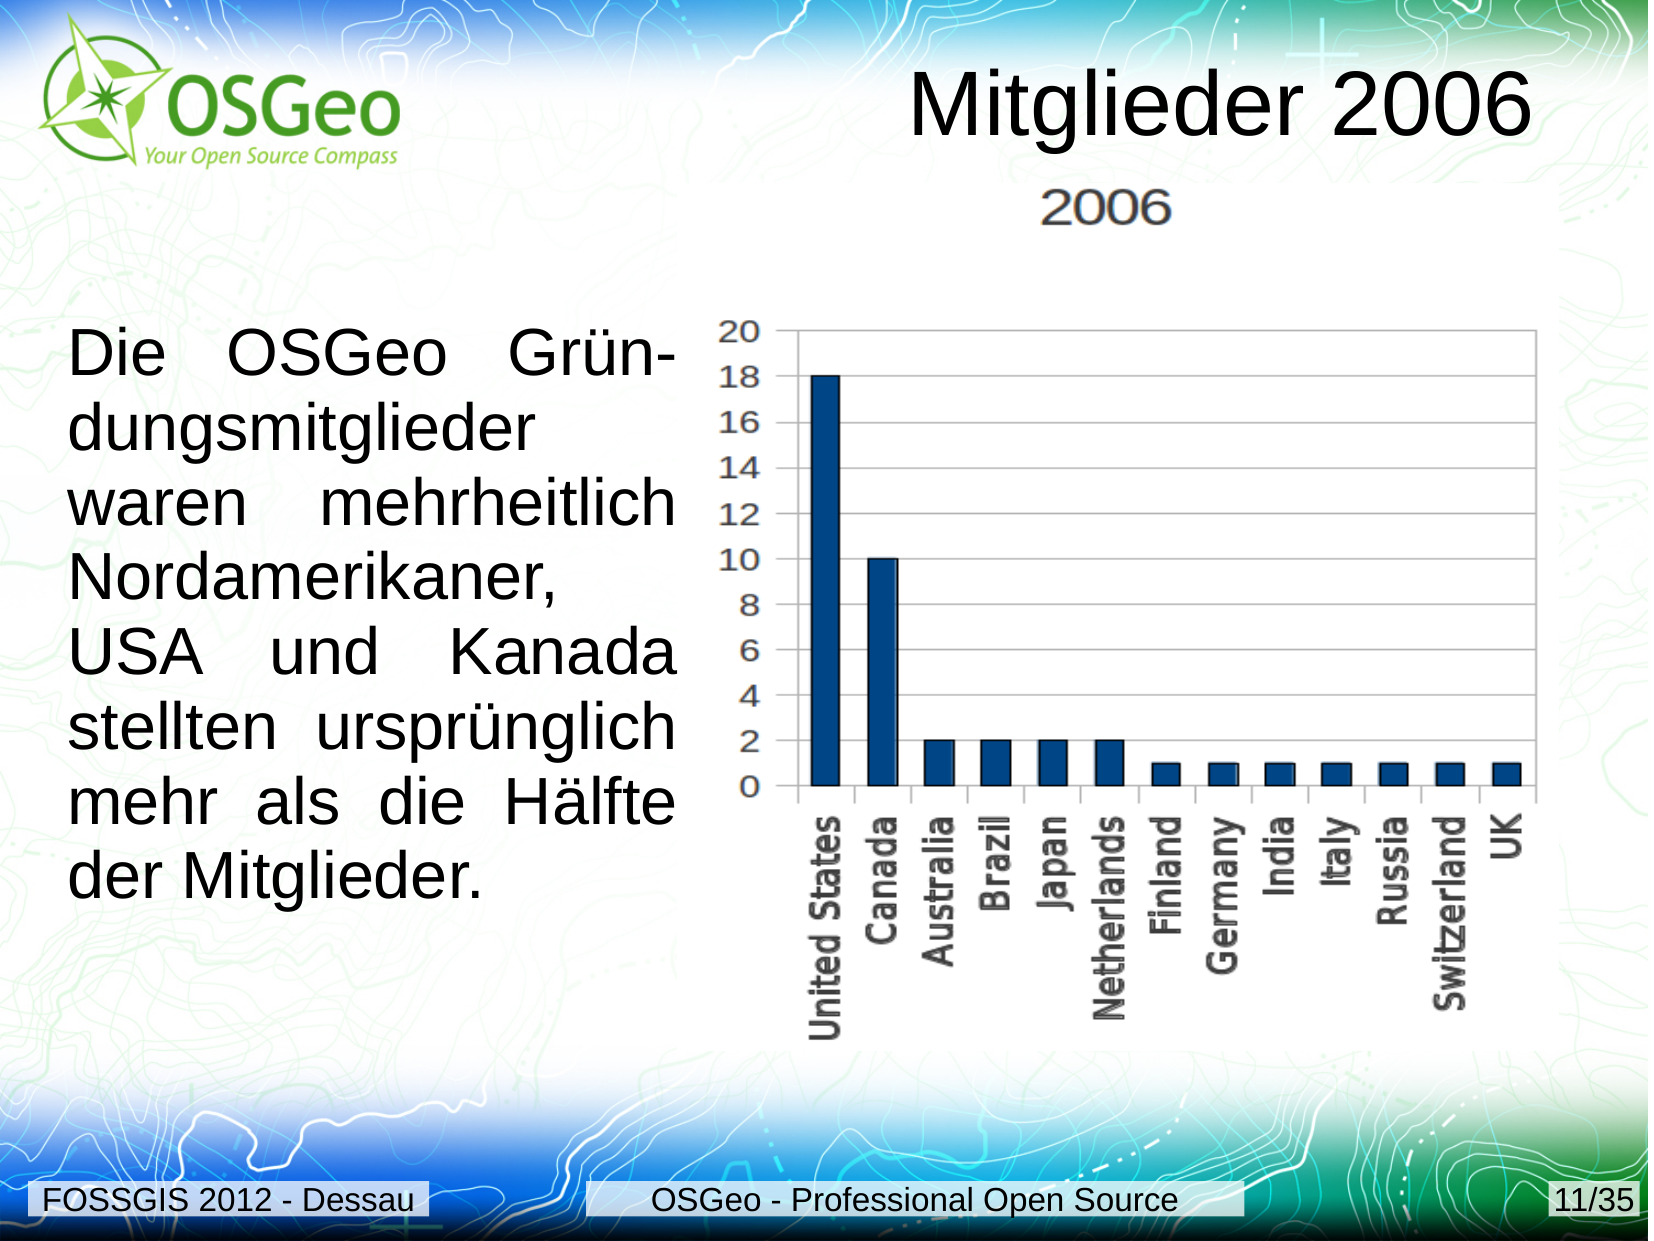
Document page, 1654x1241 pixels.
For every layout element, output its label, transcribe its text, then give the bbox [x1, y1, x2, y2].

title Mitglieder 2006 [430, 29, 1536, 178]
picture [0, 0, 1648, 1241]
text_box Die OSGeo Grün-dungsmitglieder waren mehrheitlich Nordamerikaner, USA und Kanada stellten ursprünglich mehr als die Hälfte der Mitglieder. [52, 307, 696, 921]
